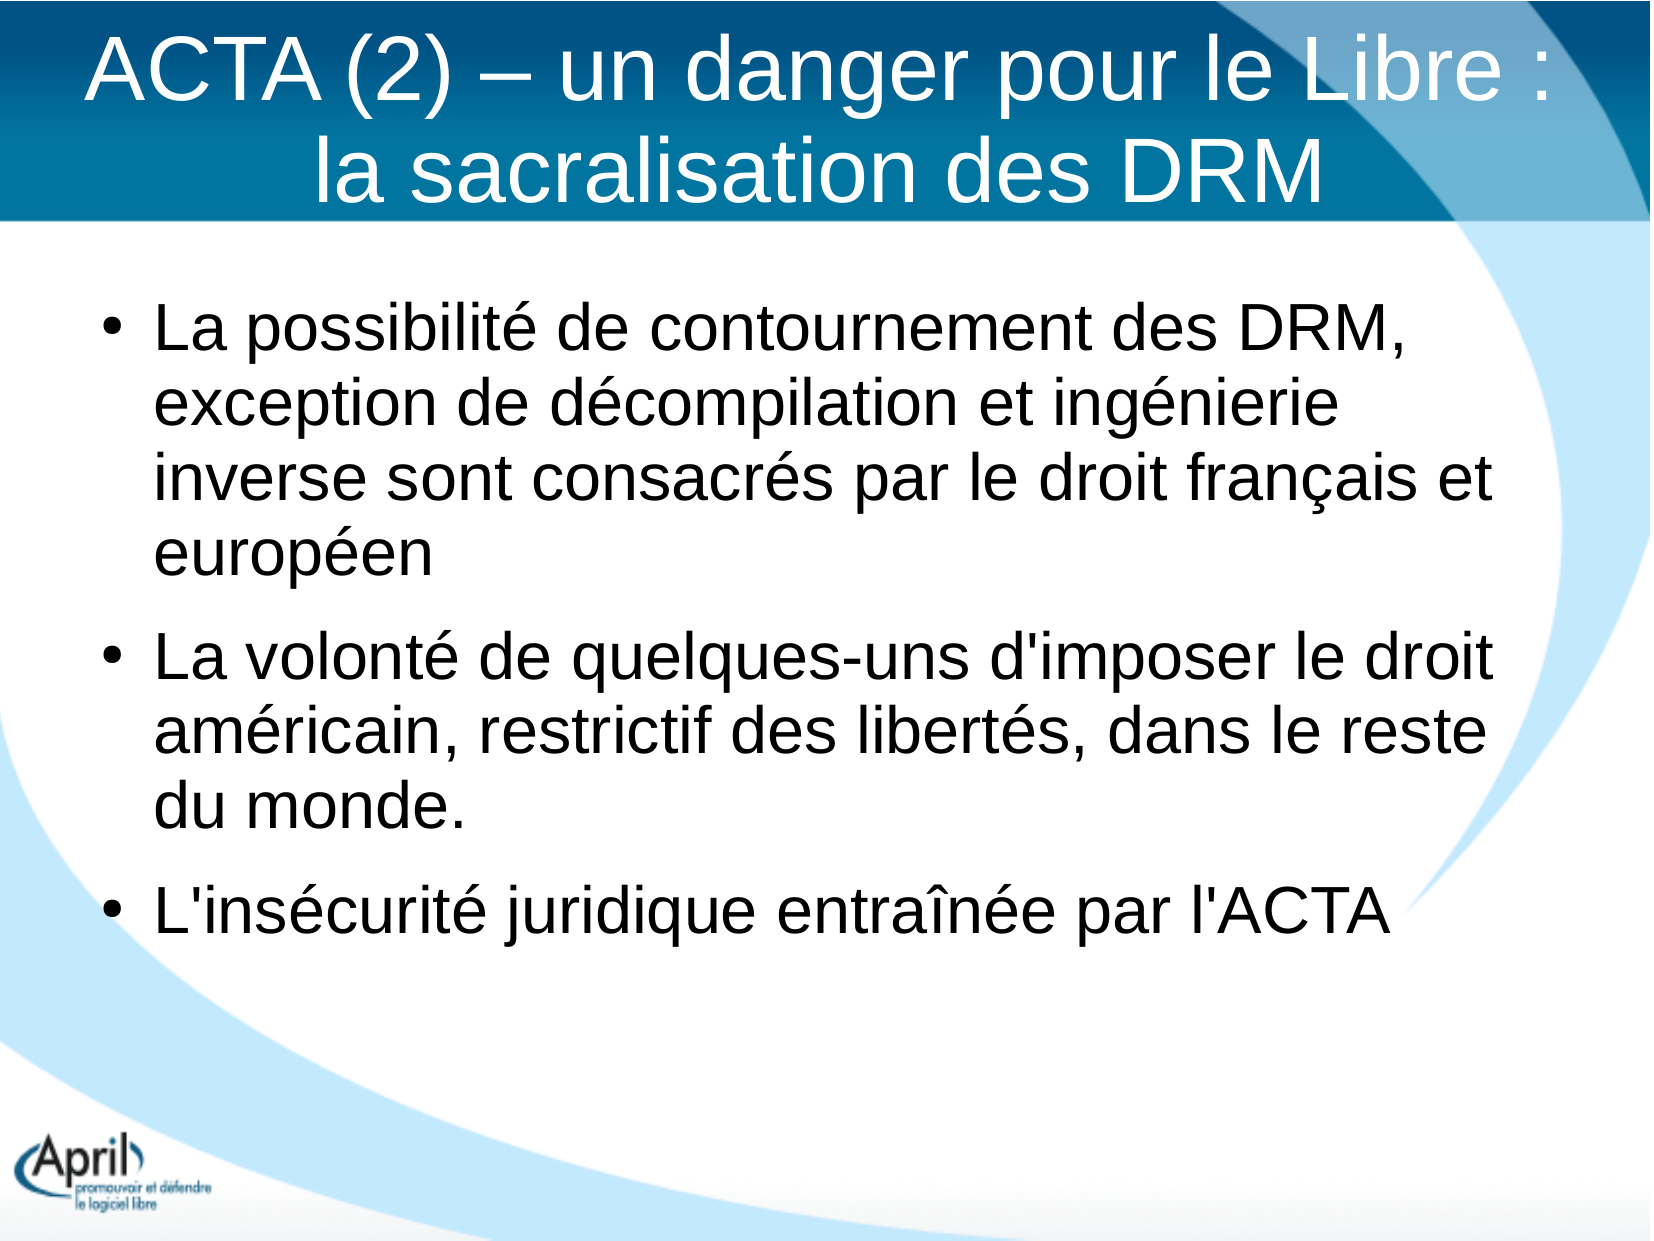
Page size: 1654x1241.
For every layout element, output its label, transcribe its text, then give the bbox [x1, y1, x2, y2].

list La possibilité de contournement des DRM, exception de décompilation et ingénierie inverse sont consacrés par le droit français et européen La volonté de quelques-uns d'imposer le droit américain, restrictif des libertés, dans le reste du monde. L'insécurité juridique entraînée par l'ACTA [82, 290, 1571, 1094]
picture [0, 1, 1650, 1241]
title ACTA (2) – un danger pour le Libre : la sacralisation des DRM [76, 17, 1565, 223]
